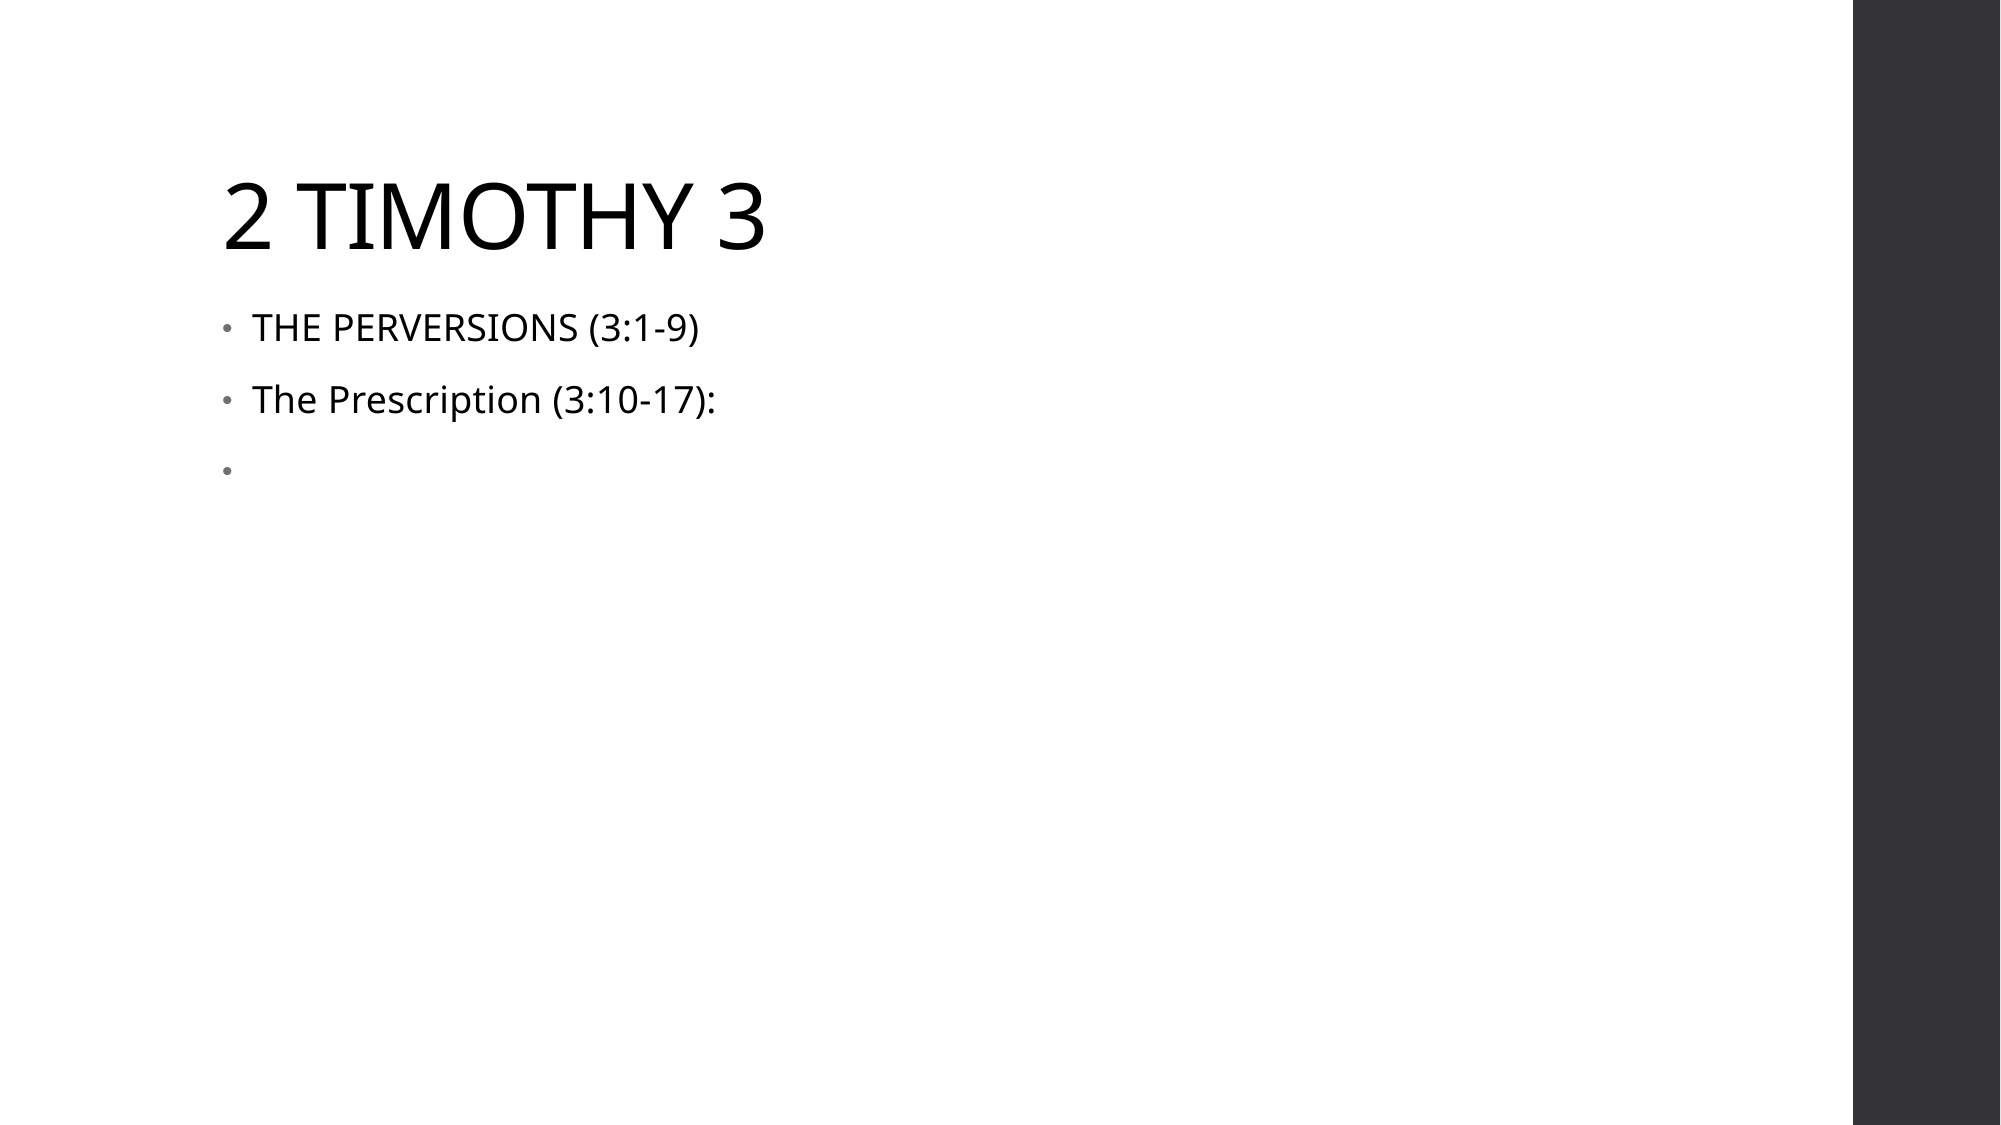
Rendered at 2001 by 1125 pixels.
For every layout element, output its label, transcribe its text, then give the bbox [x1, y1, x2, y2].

list THE PERVERSIONS (3:1-9) The Prescription (3:10-17): [206, 299, 1617, 1014]
title 2 TIMOTHY 3 [206, 60, 1797, 278]
